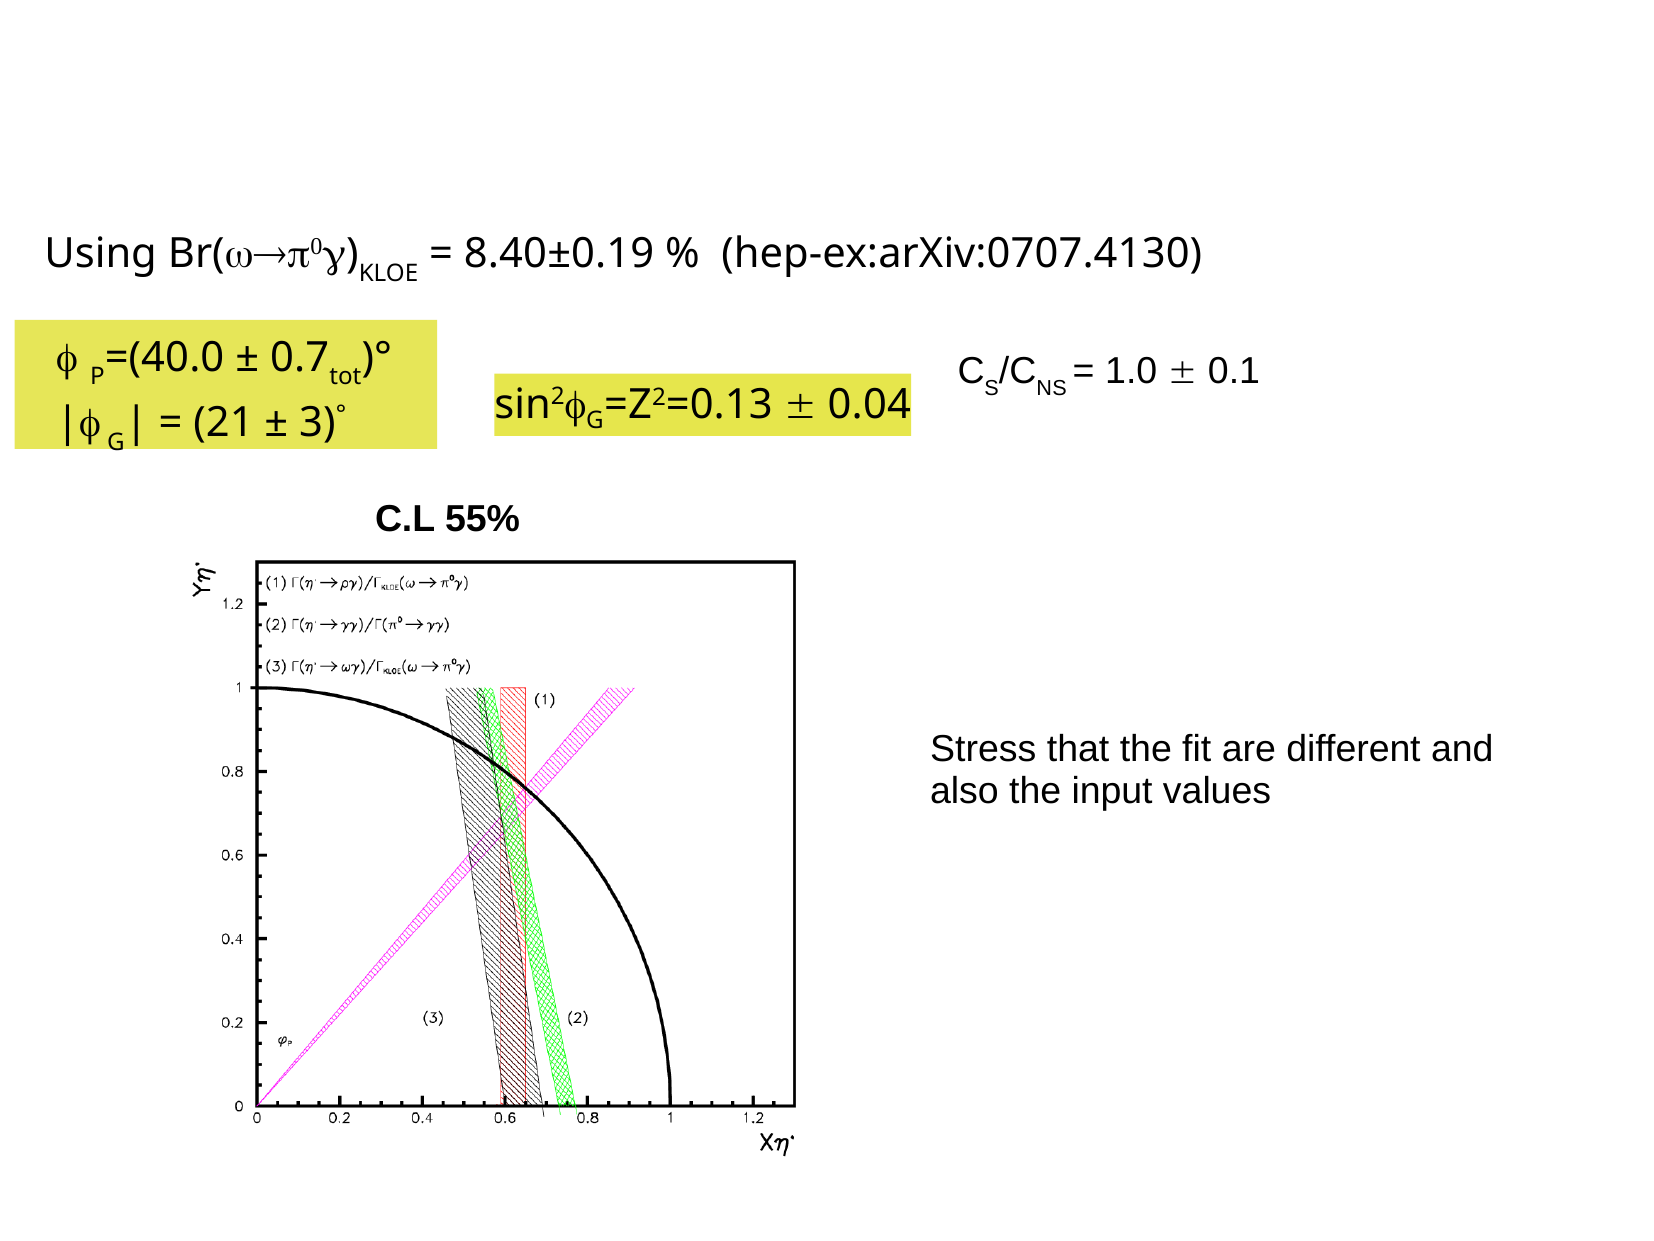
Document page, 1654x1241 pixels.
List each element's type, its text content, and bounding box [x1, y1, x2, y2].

text_box sin2G=Z2=0.13  0.04 [494, 373, 912, 436]
picture [191, 560, 798, 1158]
text_box CS/CNS = 1.0  0.1 [942, 341, 1388, 412]
text_box Using Br(wp0g)KLOE = 8.40±0.19 % (hep-ex:arXiv:0707.4130) [29, 215, 1595, 343]
text_box [14, 319, 41, 449]
text_box C.L 55% [360, 490, 656, 548]
text_box Stress that the fit are different and also the input values [915, 720, 1536, 820]
text_box f P=(40.0 ± 0.7tot)° |f G| = (21 ± 3)° [41, 319, 455, 459]
